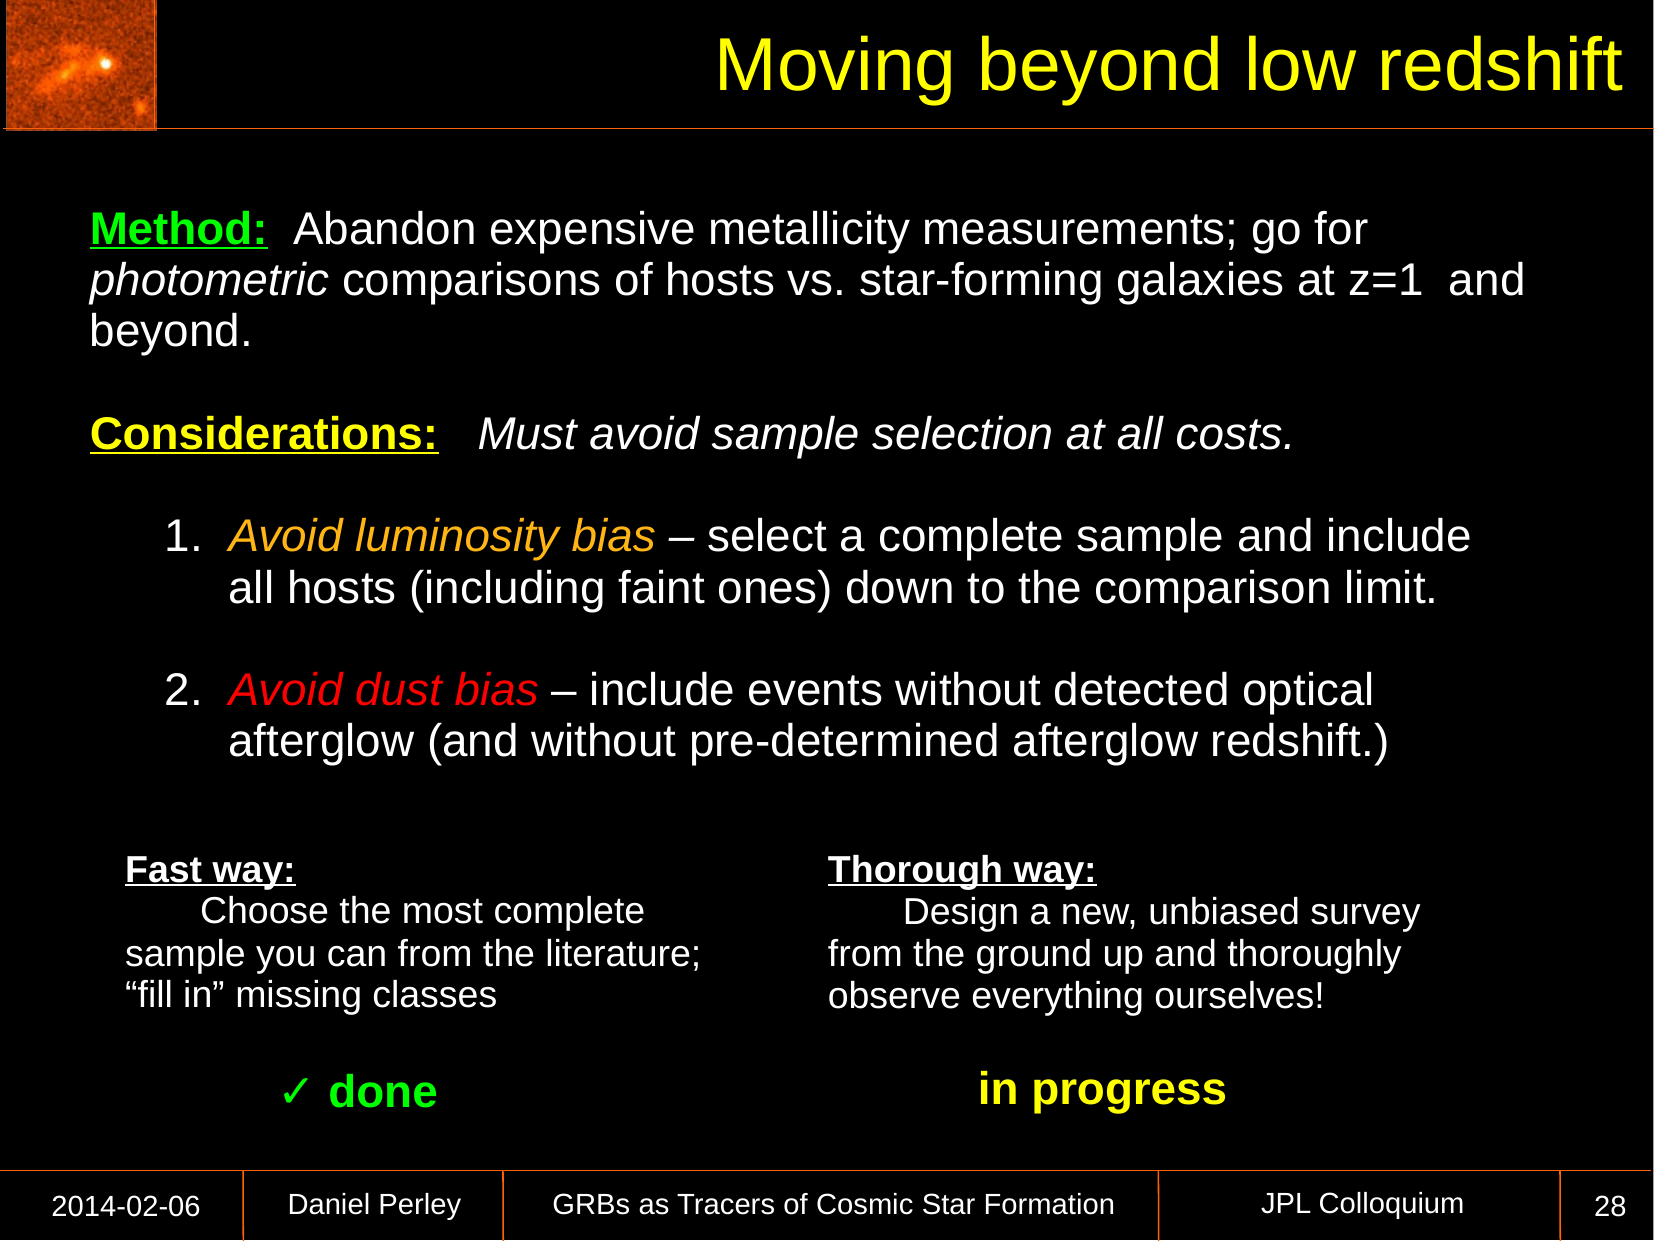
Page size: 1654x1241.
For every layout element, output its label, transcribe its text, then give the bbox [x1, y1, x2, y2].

text_box in progress [963, 1055, 1264, 1122]
text_box Method: Abandon expensive metallicity measurements; go for photometric comparisons of hosts vs. star-forming galaxies at z=1 and beyond. Considerations: Must avoid sample selection at all costs. 1. Avoid luminosity bias – select a complete sample and include all hosts (including faint ones) down to the comparison limit. 2. Avoid dust bias – include events without detected optical afterglow (and without pre-determined afterglow redshift.) [75, 195, 1576, 826]
text_box Thorough way: Design a new, unbiased survey from the ground up and thoroughly observe everything ourselves! [813, 840, 1489, 1108]
title Moving beyond low redshift [187, 21, 1624, 108]
text_box ✓ done [262, 1058, 488, 1126]
picture [7, 0, 154, 128]
text_box Fast way: Choose the most complete sample you can from the literature; “fill in” missing classes [110, 840, 786, 1108]
